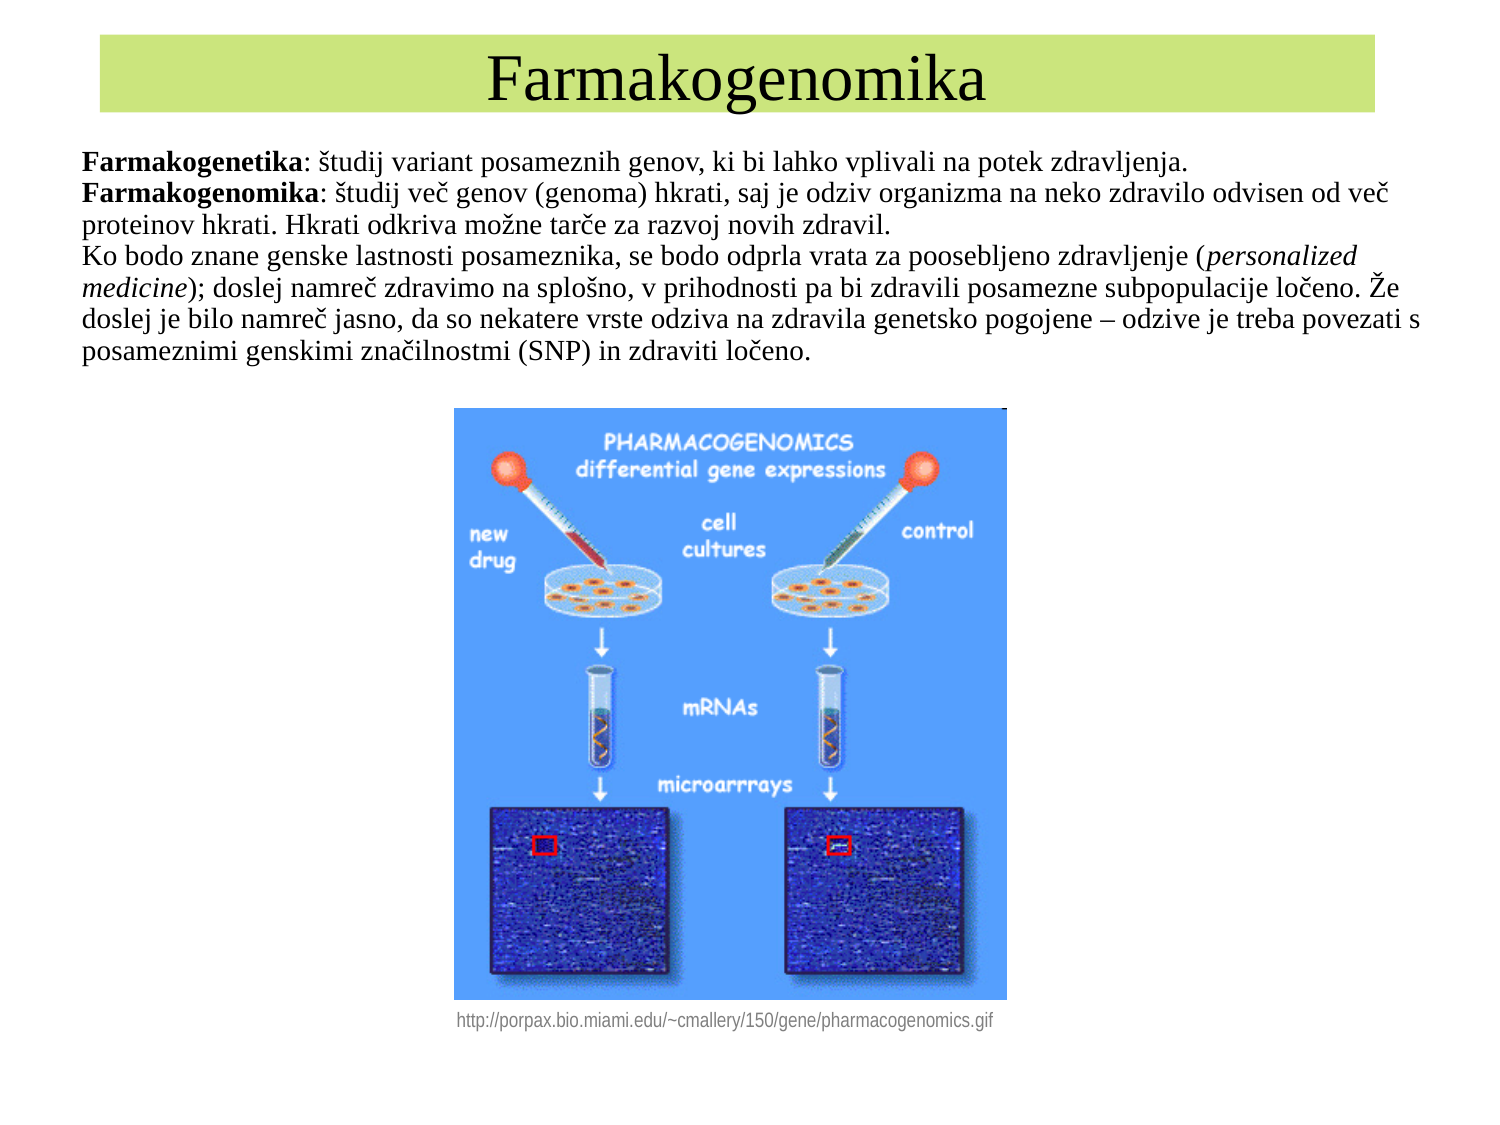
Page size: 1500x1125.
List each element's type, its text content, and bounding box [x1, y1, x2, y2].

list Farmakogenetika: študij variant posameznih genov, ki bi lahko vplivali na potek zdravljenja. Farmakogenomika: študij več genov (genoma) hkrati, saj je odziv organizma na neko zdravilo odvisen od več proteinov hkrati. Hkrati odkriva možne tarče za razvoj novih zdravil. Ko bodo znane genske lastnosti posameznika, se bodo odprla vrata za poosebljeno zdravljenje (personalized medicine); doslej namreč zdravimo na splošno, v prihodnosti pa bi zdravili posamezne subpopulacije ločeno. Že doslej je bilo namreč jasno, da so nekatere vrste odziva na zdravila genetsko pogojene – odzive je treba povezati s posameznimi genskimi značilnostmi (SNP) in zdraviti ločeno. [66, 138, 1450, 1100]
text_box http://porpax.bio.miami.edu/~cmallery/150/gene/pharmacogenomics.gif [441, 999, 1009, 1040]
title Farmakogenomika [99, 34, 1375, 113]
picture [454, 408, 1007, 999]
